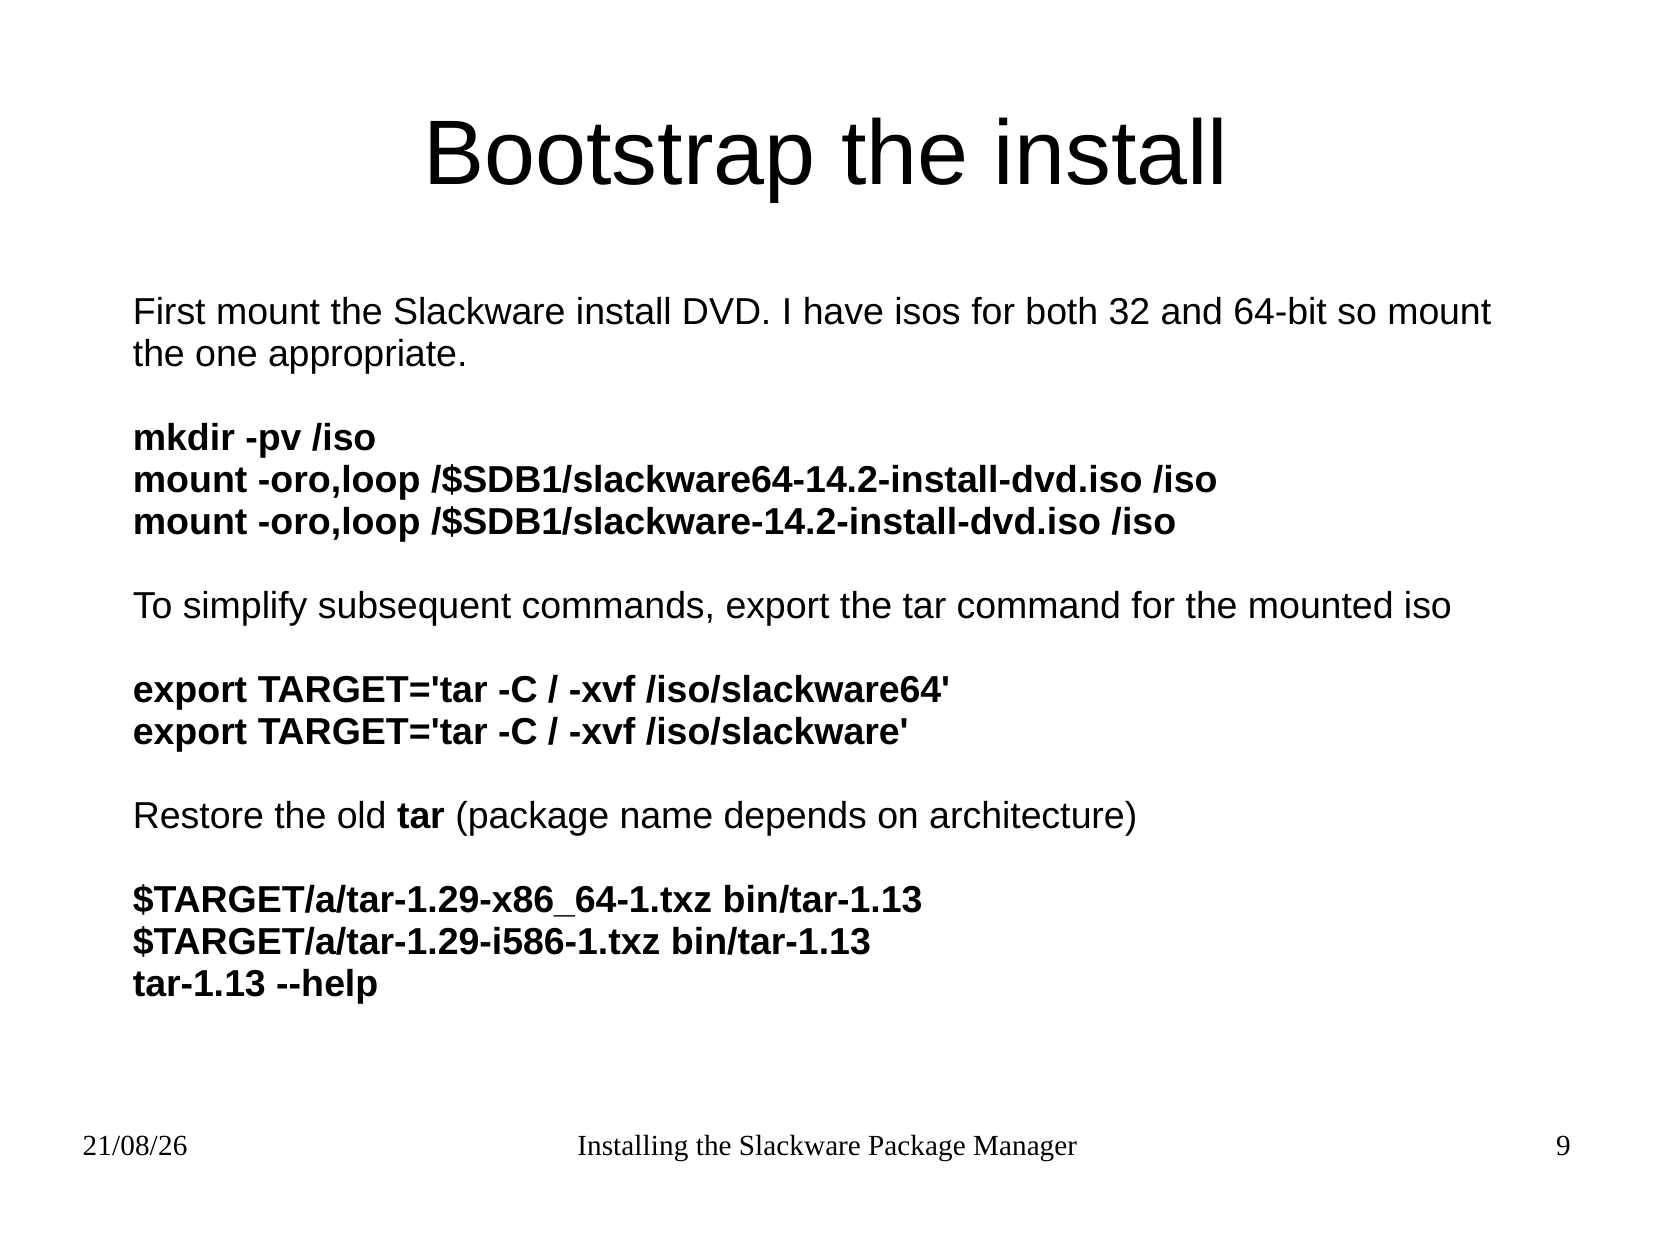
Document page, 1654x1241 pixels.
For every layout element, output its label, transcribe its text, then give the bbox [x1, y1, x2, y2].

title Bootstrap the install [82, 49, 1571, 257]
text_box First mount the Slackware install DVD. I have isos for both 32 and 64-bit so mount the one appropriate. mkdir -pv /iso mount -oro,loop /$SDB1/slackware64-14.2-install-dvd.iso /iso mount -oro,loop /$SDB1/slackware-14.2-install-dvd.iso /iso To simplify subsequent commands, export the tar command for the mounted iso export TARGET='tar -C / -xvf /iso/slackware64' export TARGET='tar -C / -xvf /iso/slackware' Restore the old tar (package name depends on architecture) $TARGET/a/tar-1.29-x86_64-1.txz bin/tar-1.13 $TARGET/a/tar-1.29-i586-1.txz bin/tar-1.13 tar-1.13 --help [118, 283, 1548, 1016]
